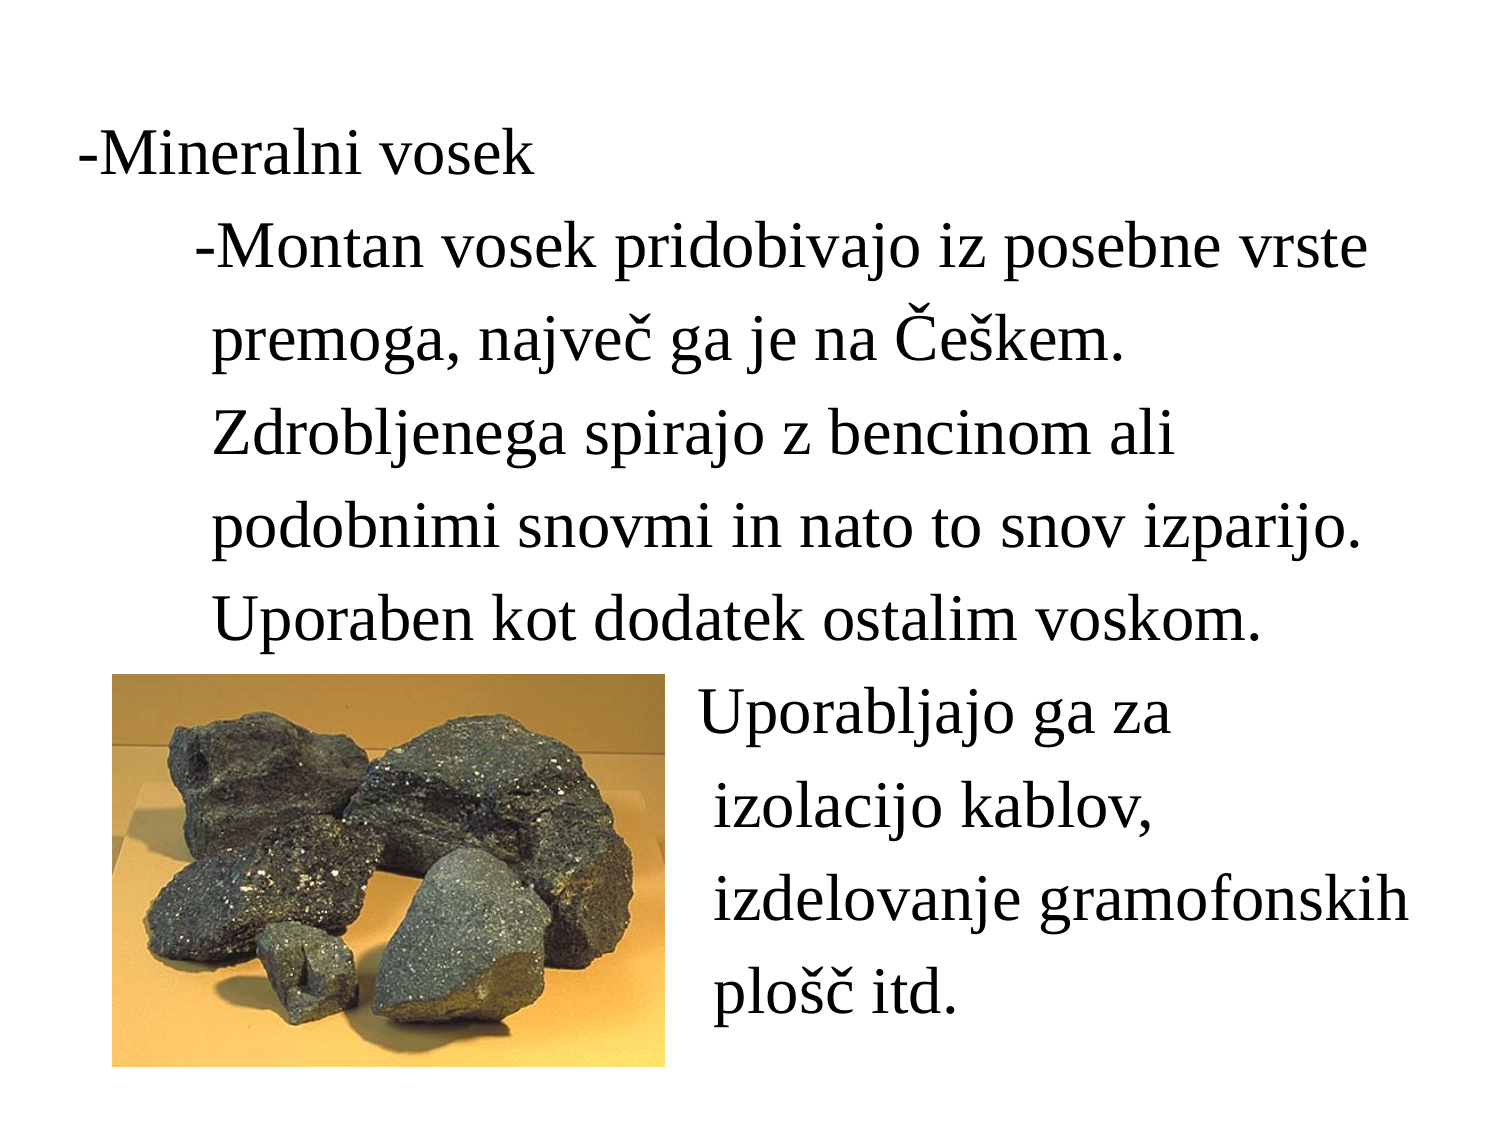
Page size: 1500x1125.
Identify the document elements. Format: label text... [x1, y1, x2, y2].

picture [112, 674, 665, 1067]
subtitle -Mineralni vosek -Montan vosek pridobivajo iz posebne vrste premoga, največ ga je na Češkem. Zdrobljenega spirajo z bencinom ali podobnimi snovmi in nato to snov izparijo. Uporaben kot dodatek ostalim voskom. Uporabljajo ga za izolacijo kablov, izdelovanje gramofonskih plošč itd. [62, 99, 1438, 1050]
